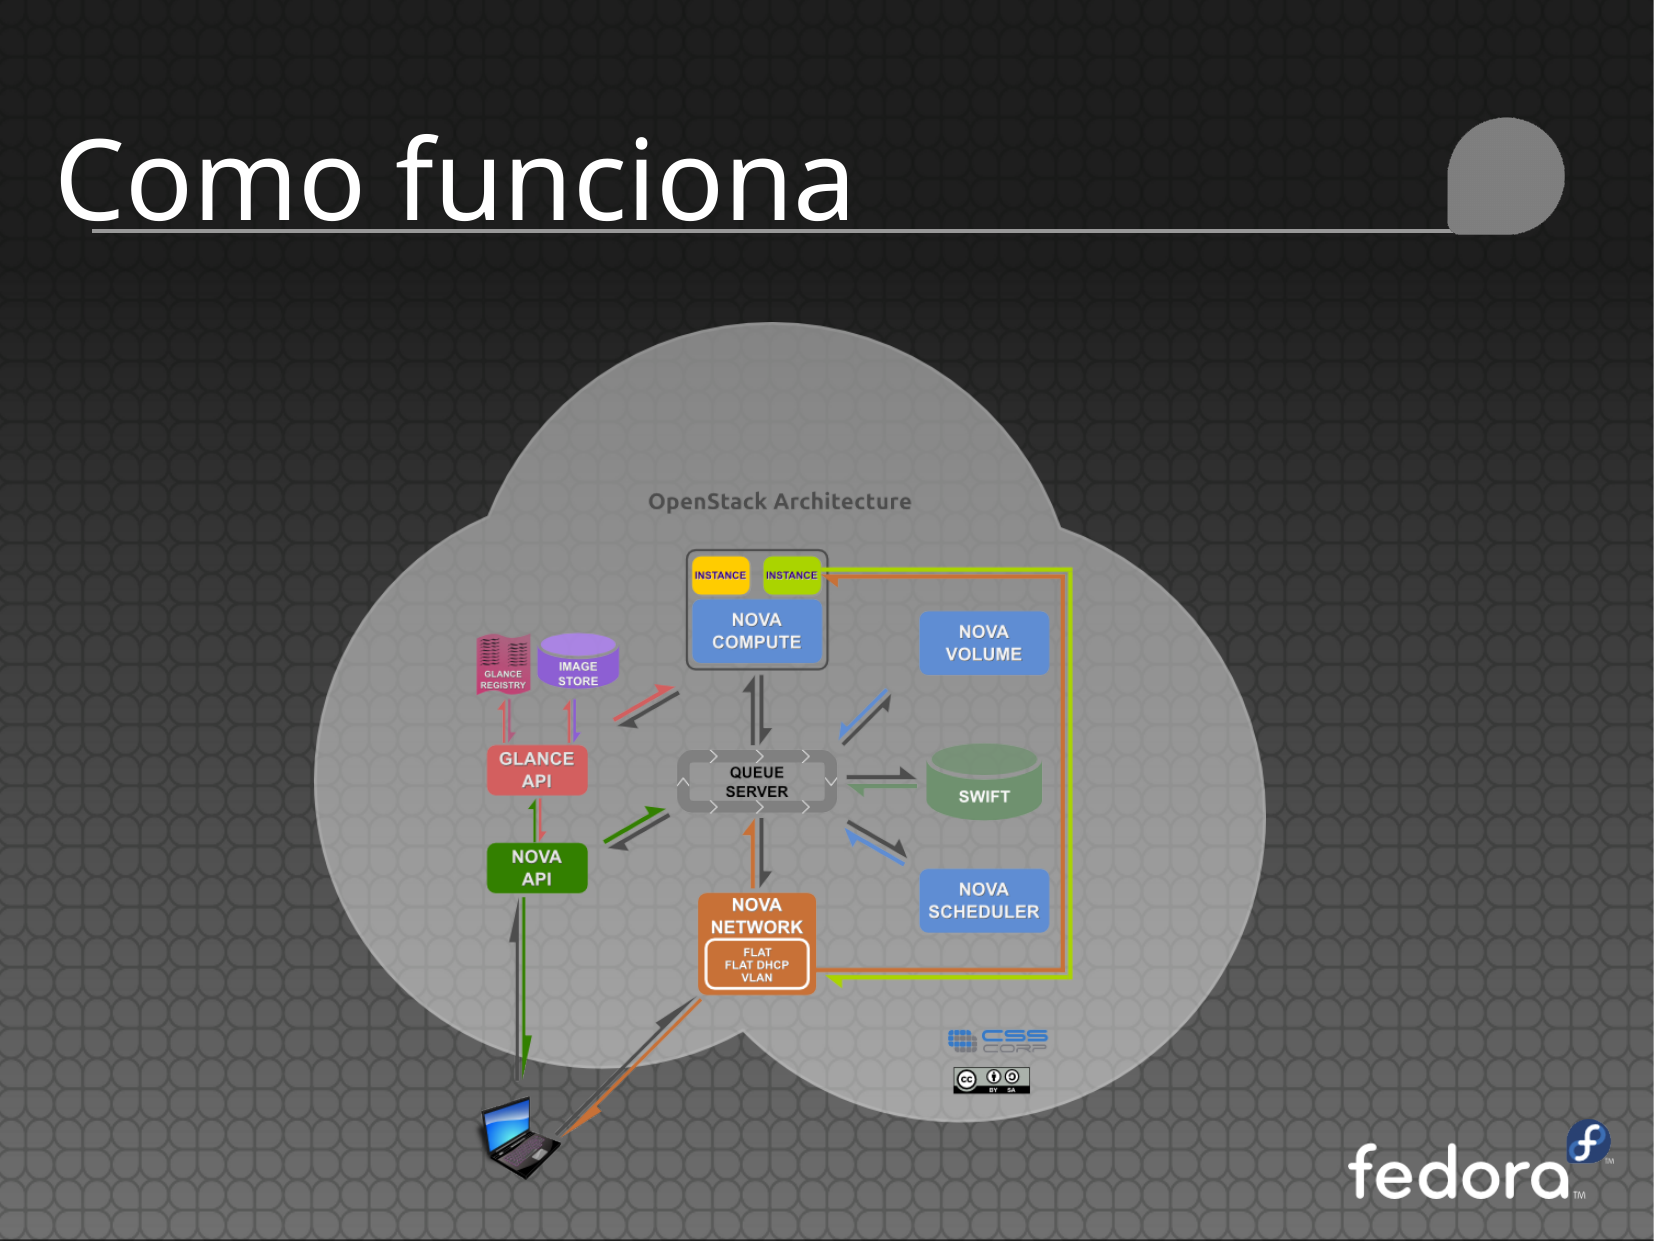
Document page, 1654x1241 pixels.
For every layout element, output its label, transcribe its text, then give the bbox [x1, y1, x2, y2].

title Como funciona [54, 83, 1543, 271]
picture [0, 0, 1654, 1241]
